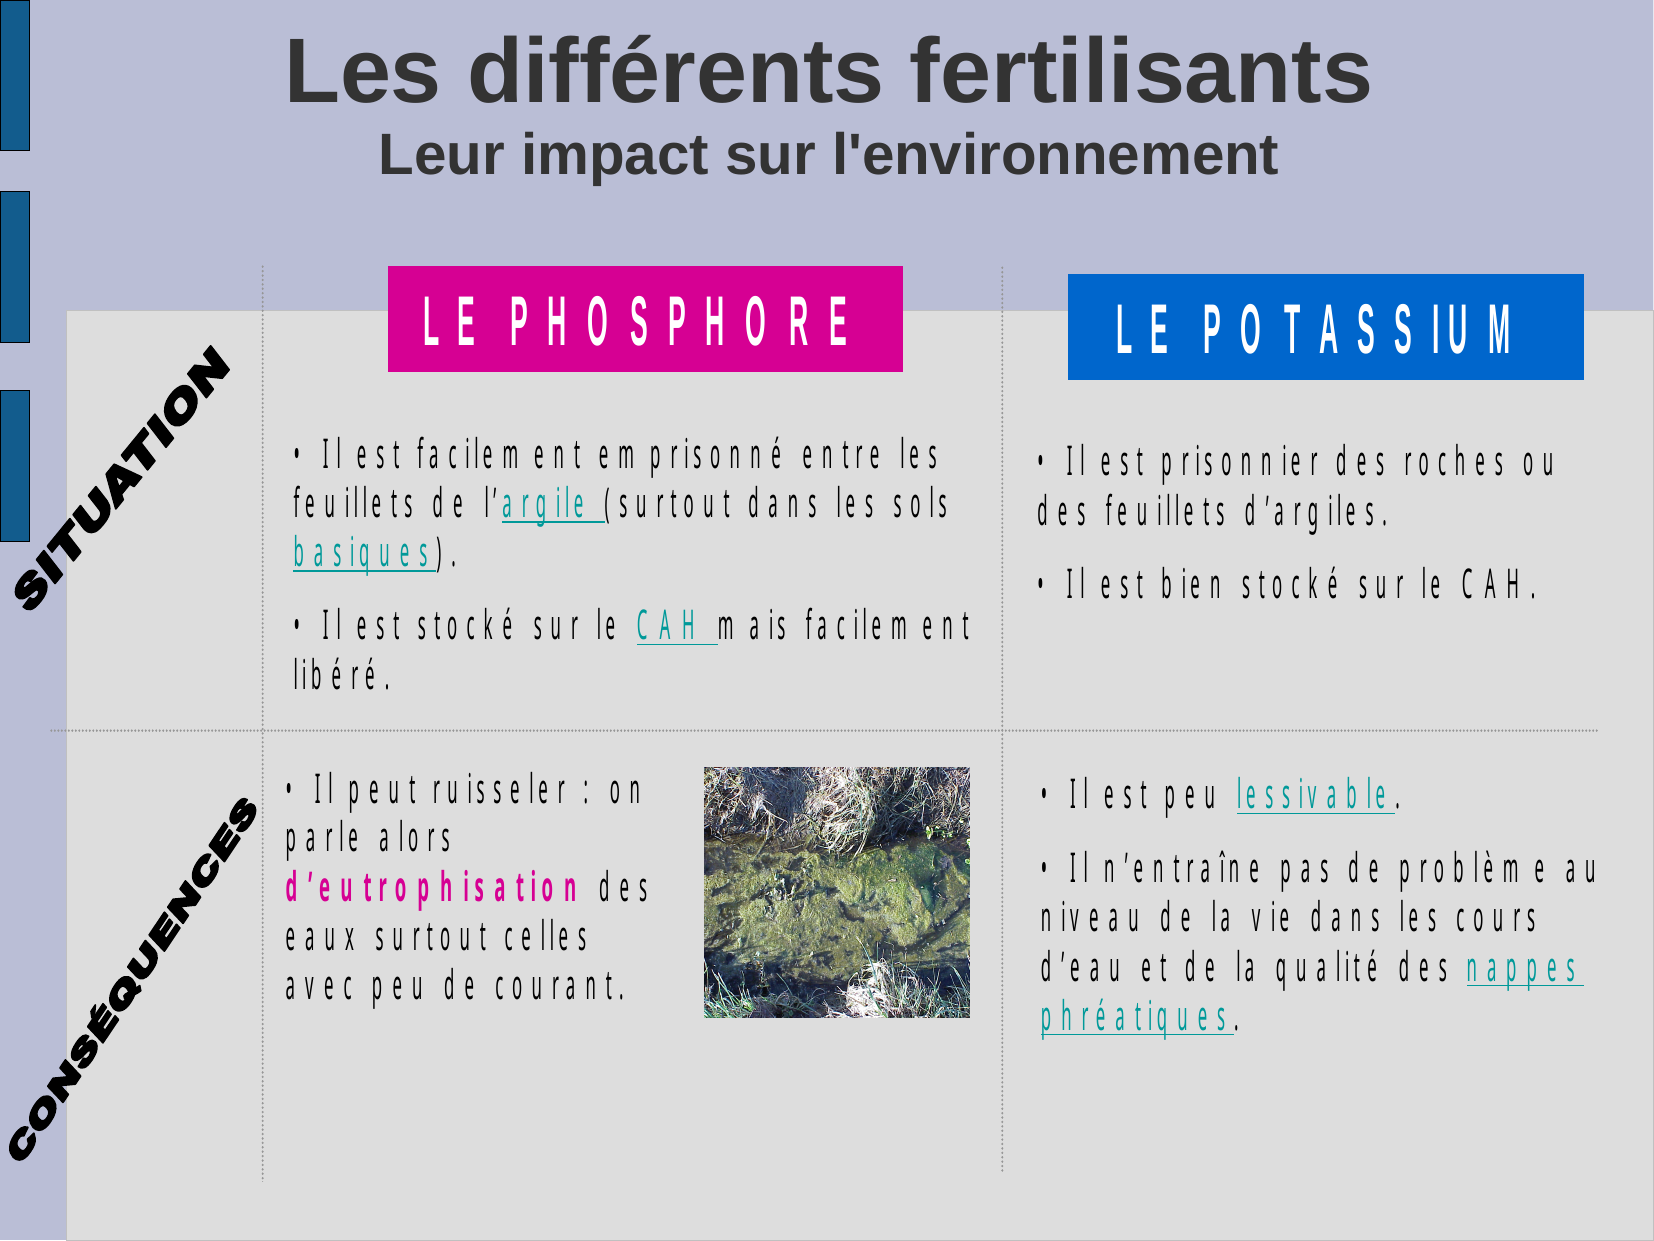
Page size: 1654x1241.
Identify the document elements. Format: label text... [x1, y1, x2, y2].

picture [8, 265, 1654, 1182]
title Les différents fertilisants Leur impact sur l'environnement [123, 0, 1536, 208]
